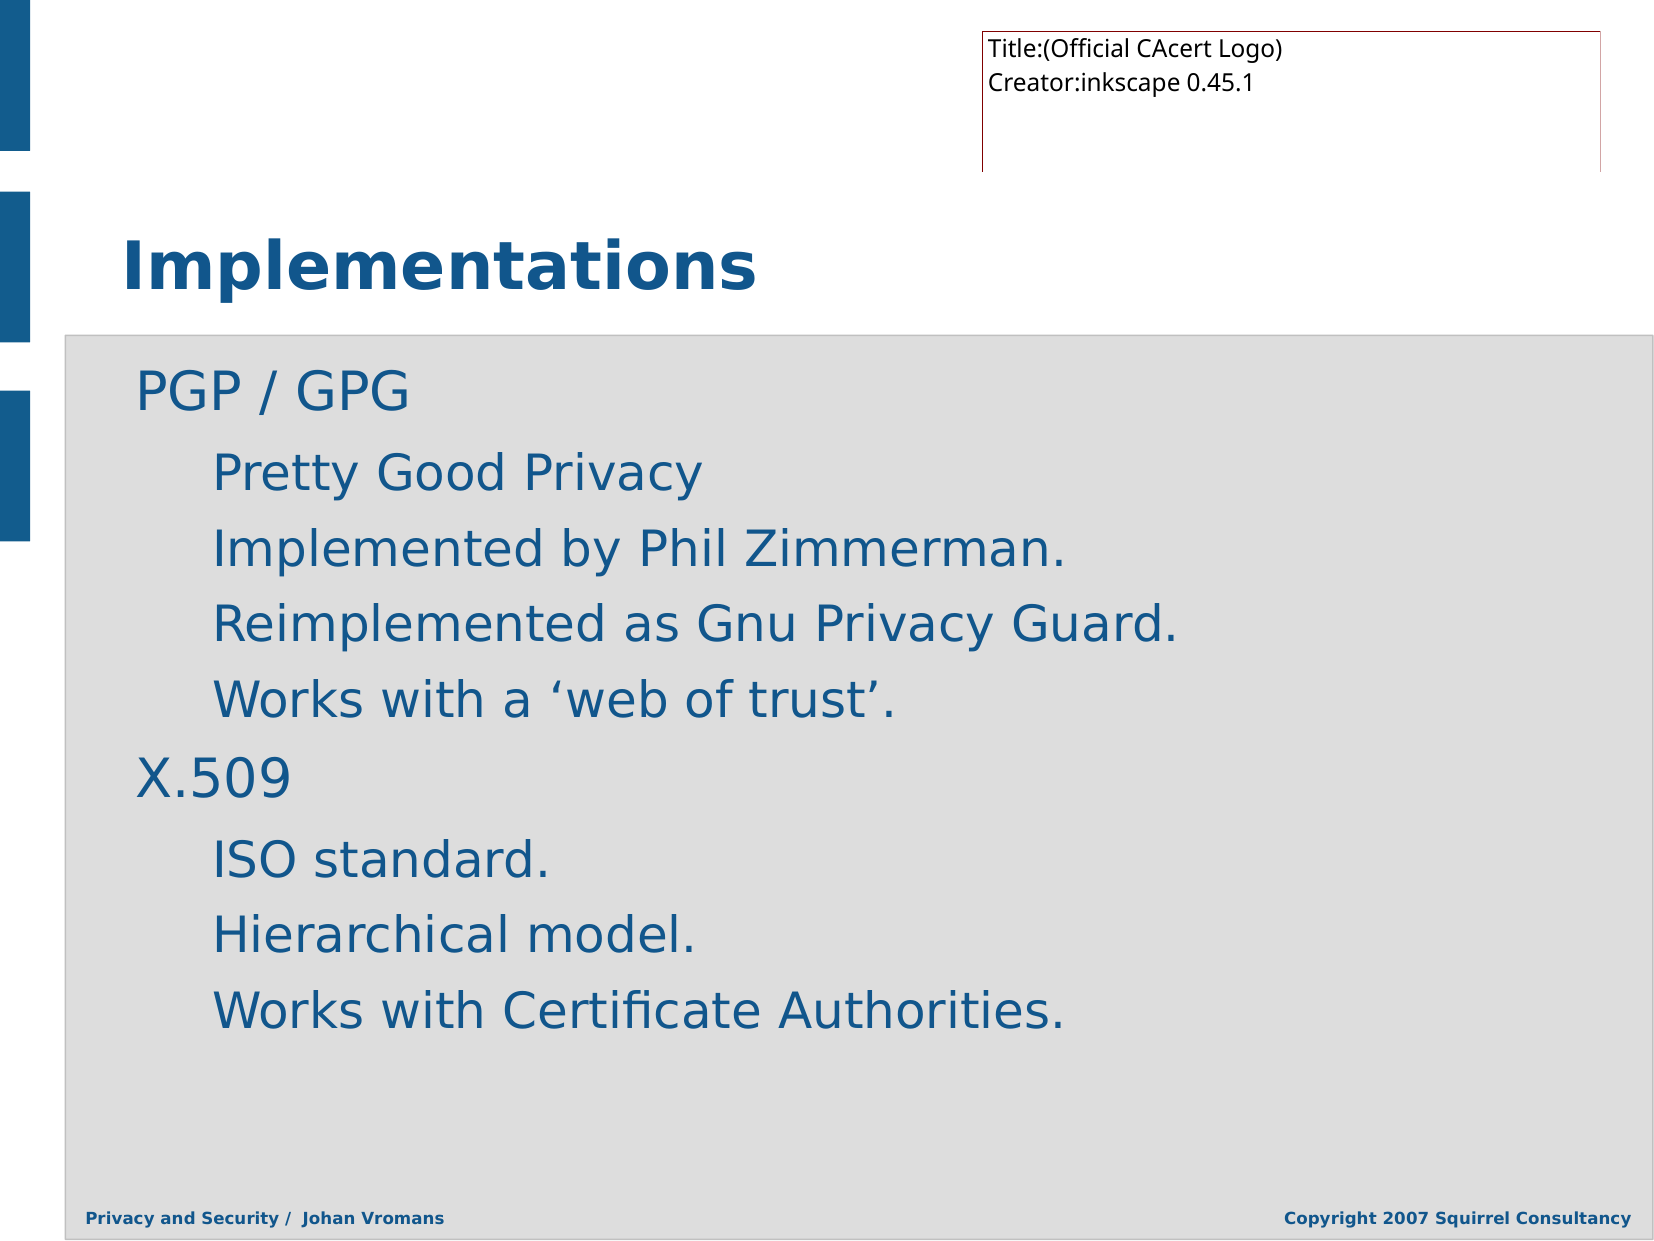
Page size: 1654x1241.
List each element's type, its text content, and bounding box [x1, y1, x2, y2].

list PGP / GPG Pretty Good Privacy Implemented by Phil Zimmerman. Reimplemented as Gnu Privacy Guard. Works with a ‘web of trust’. X.509 ISO standard. Hierarchical model. Works with Certificate Authorities. [118, 354, 1625, 1235]
title Implementations [121, 206, 1533, 326]
